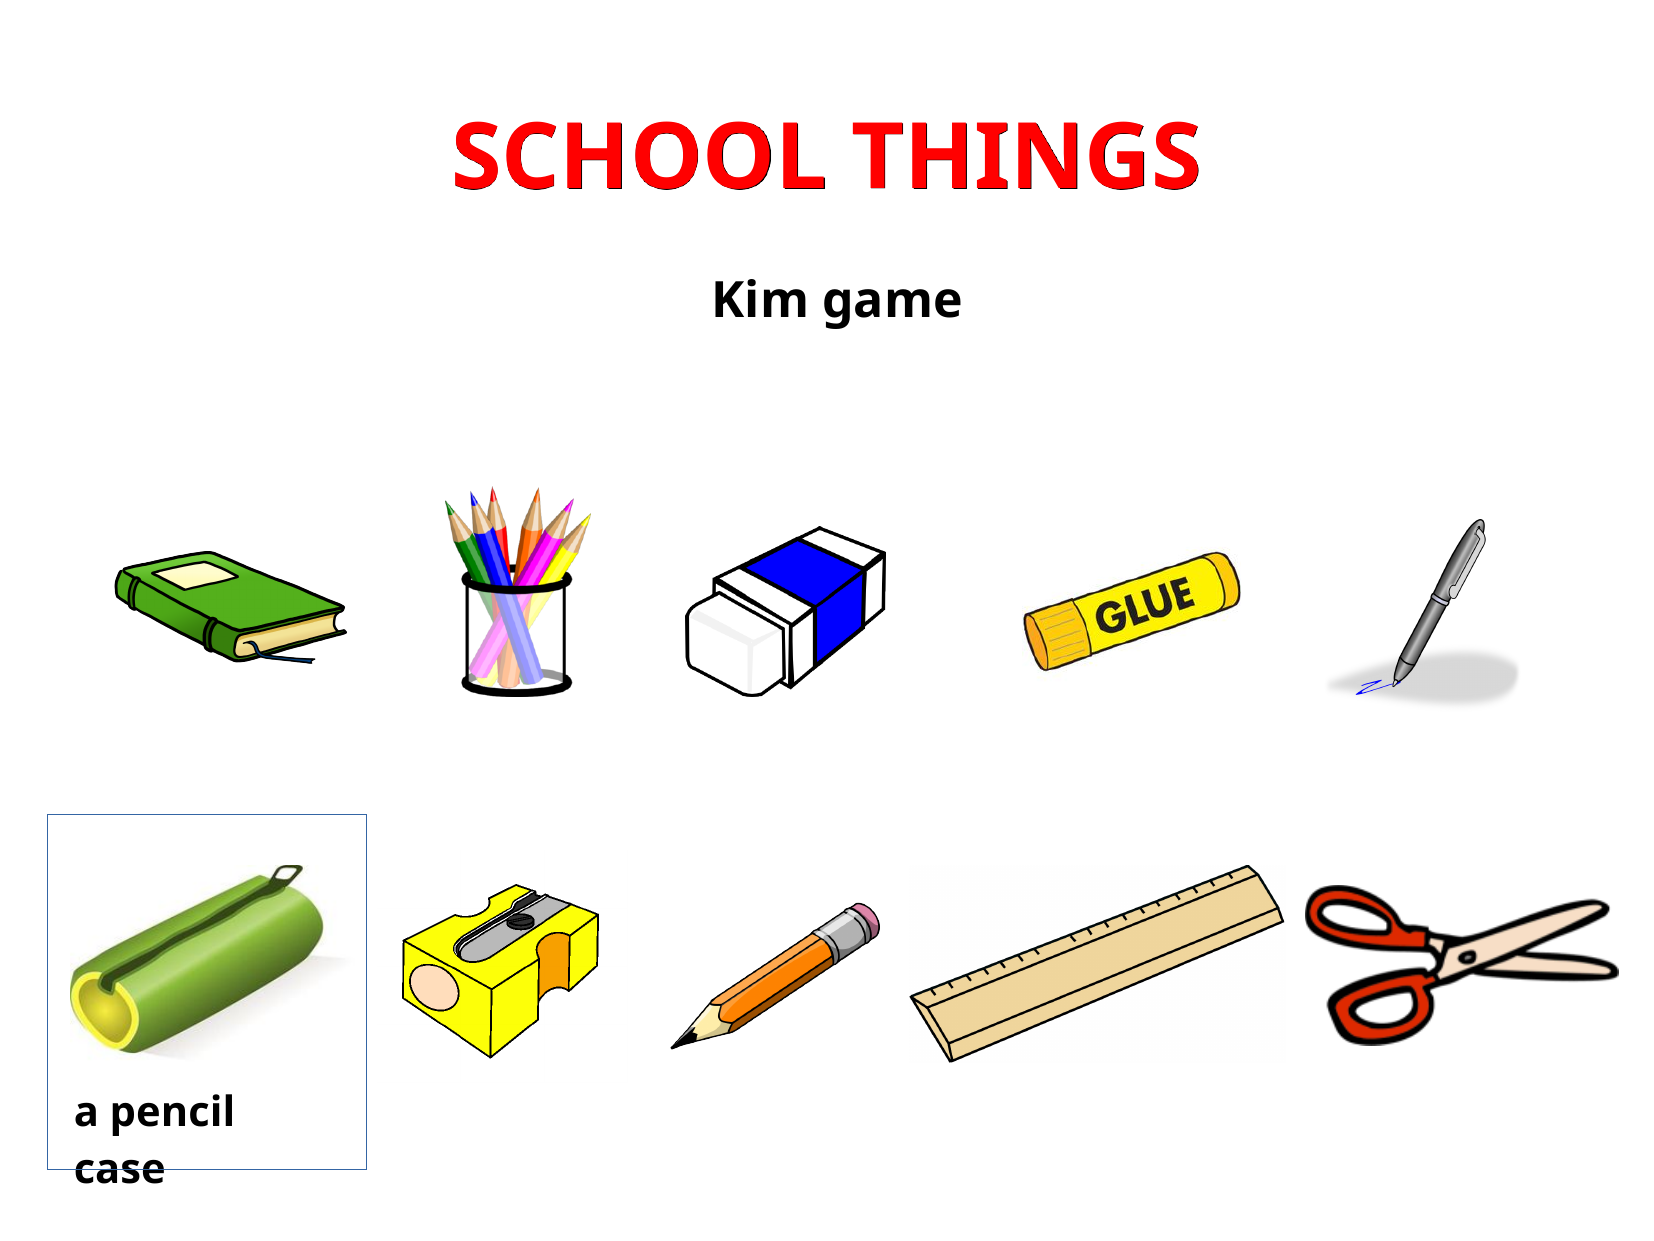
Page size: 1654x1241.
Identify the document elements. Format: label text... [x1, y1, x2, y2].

text_box a pencil case [59, 1170, 319, 1174]
picture [685, 526, 886, 697]
text_box a pencil case [59, 1074, 319, 1169]
text_box Kim game [696, 256, 1111, 334]
picture [1305, 885, 1619, 1046]
picture [108, 543, 355, 674]
picture [909, 865, 1286, 1063]
picture [70, 865, 355, 1063]
picture [377, 850, 628, 1083]
picture [445, 486, 591, 697]
picture [1311, 519, 1533, 717]
title SCHOOL THINGS [82, 49, 1571, 257]
picture [661, 890, 889, 1062]
picture [1022, 502, 1241, 721]
